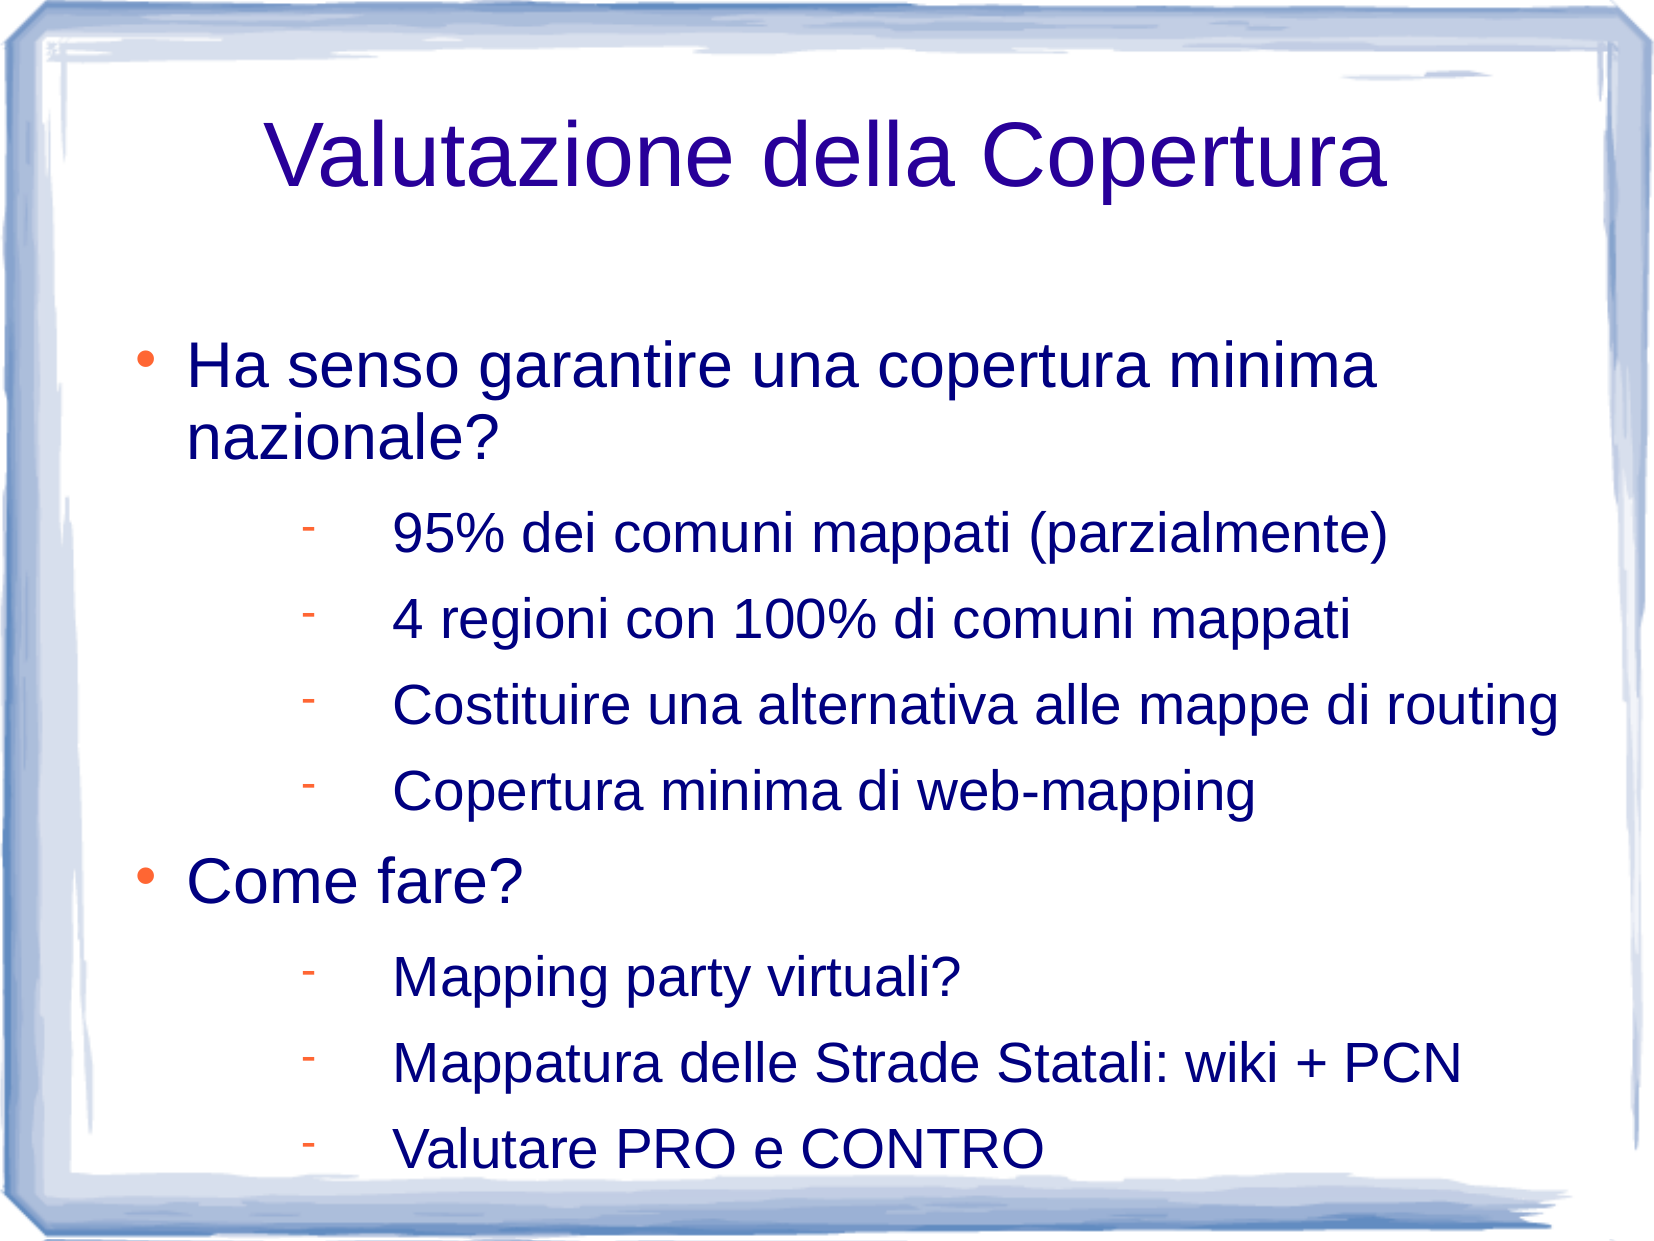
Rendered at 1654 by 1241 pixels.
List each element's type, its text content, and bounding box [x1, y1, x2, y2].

picture [0, 0, 1654, 1241]
list Ha senso garantire una copertura minima nazionale? 95% dei comuni mappati (parzialmente) 4 regioni con 100% di comuni mappati Costituire una alternativa alle mappe di routing Copertura minima di web-mapping Come fare? Mapping party virtuali? Mappatura delle Strade Statali: wiki + PCN Valutare PRO e CONTRO [118, 324, 1571, 1205]
title Valutazione della Copertura [82, 49, 1571, 257]
